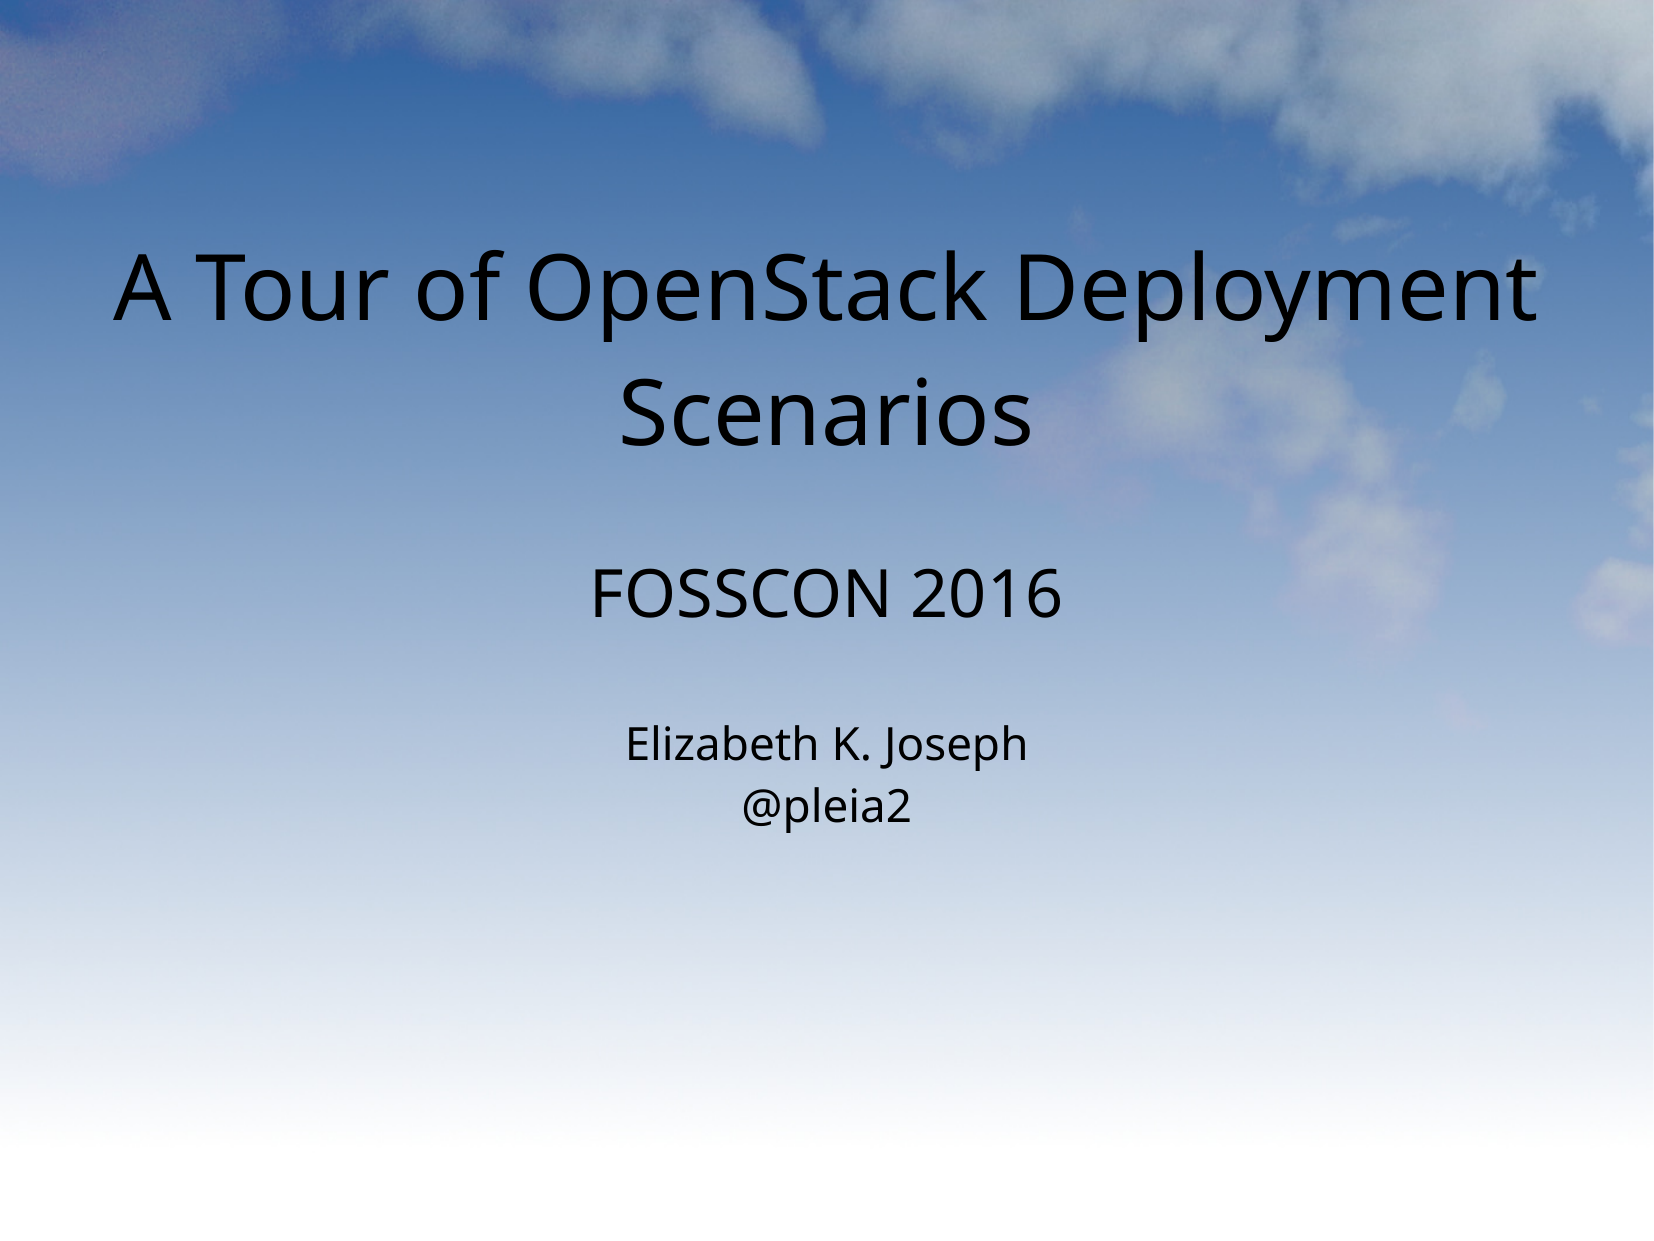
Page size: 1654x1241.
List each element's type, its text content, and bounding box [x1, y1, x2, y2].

picture [0, 0, 1654, 1241]
subtitle A Tour of OpenStack Deployment Scenarios FOSSCON 2016 Elizabeth K. Joseph @pleia2 [82, 49, 1571, 1010]
